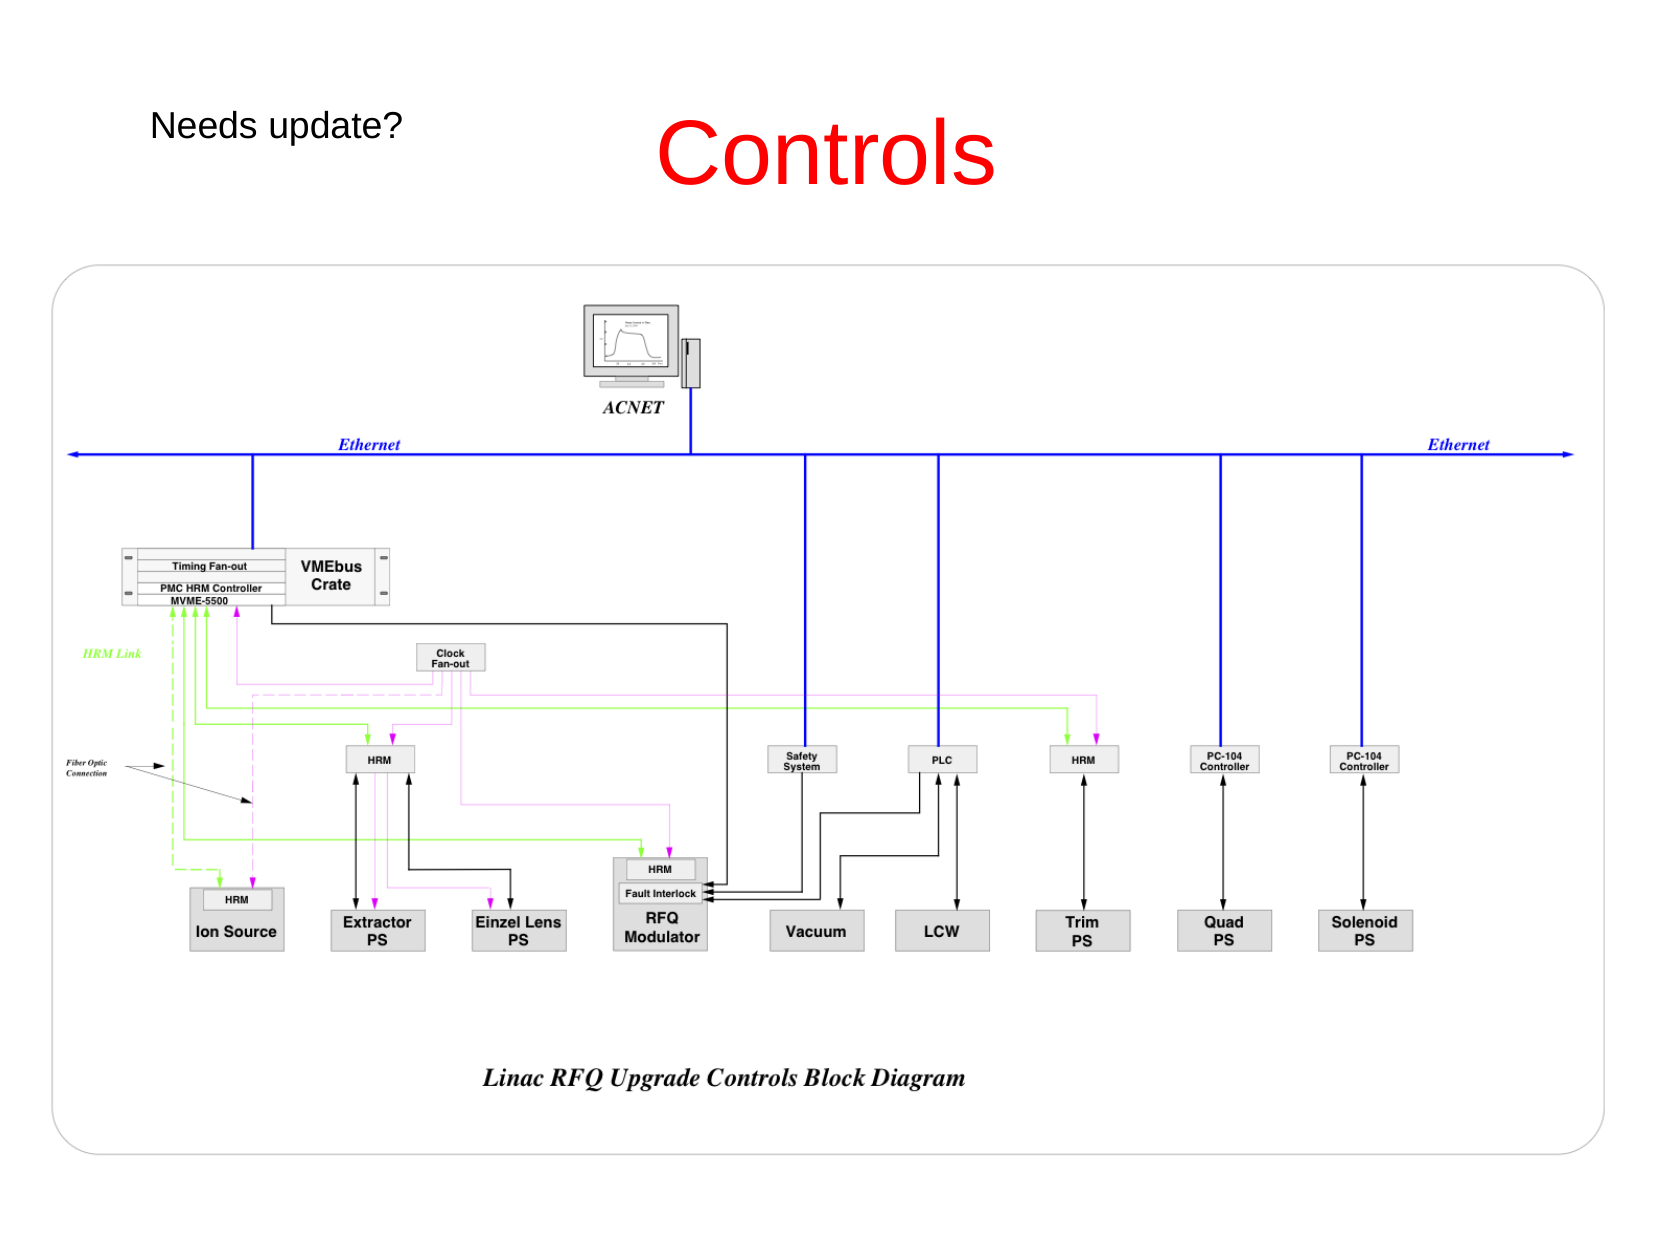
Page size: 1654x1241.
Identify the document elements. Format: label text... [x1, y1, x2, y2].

text_box Needs update? [135, 97, 518, 155]
title Controls [82, 49, 1571, 212]
picture [40, 212, 1636, 1193]
